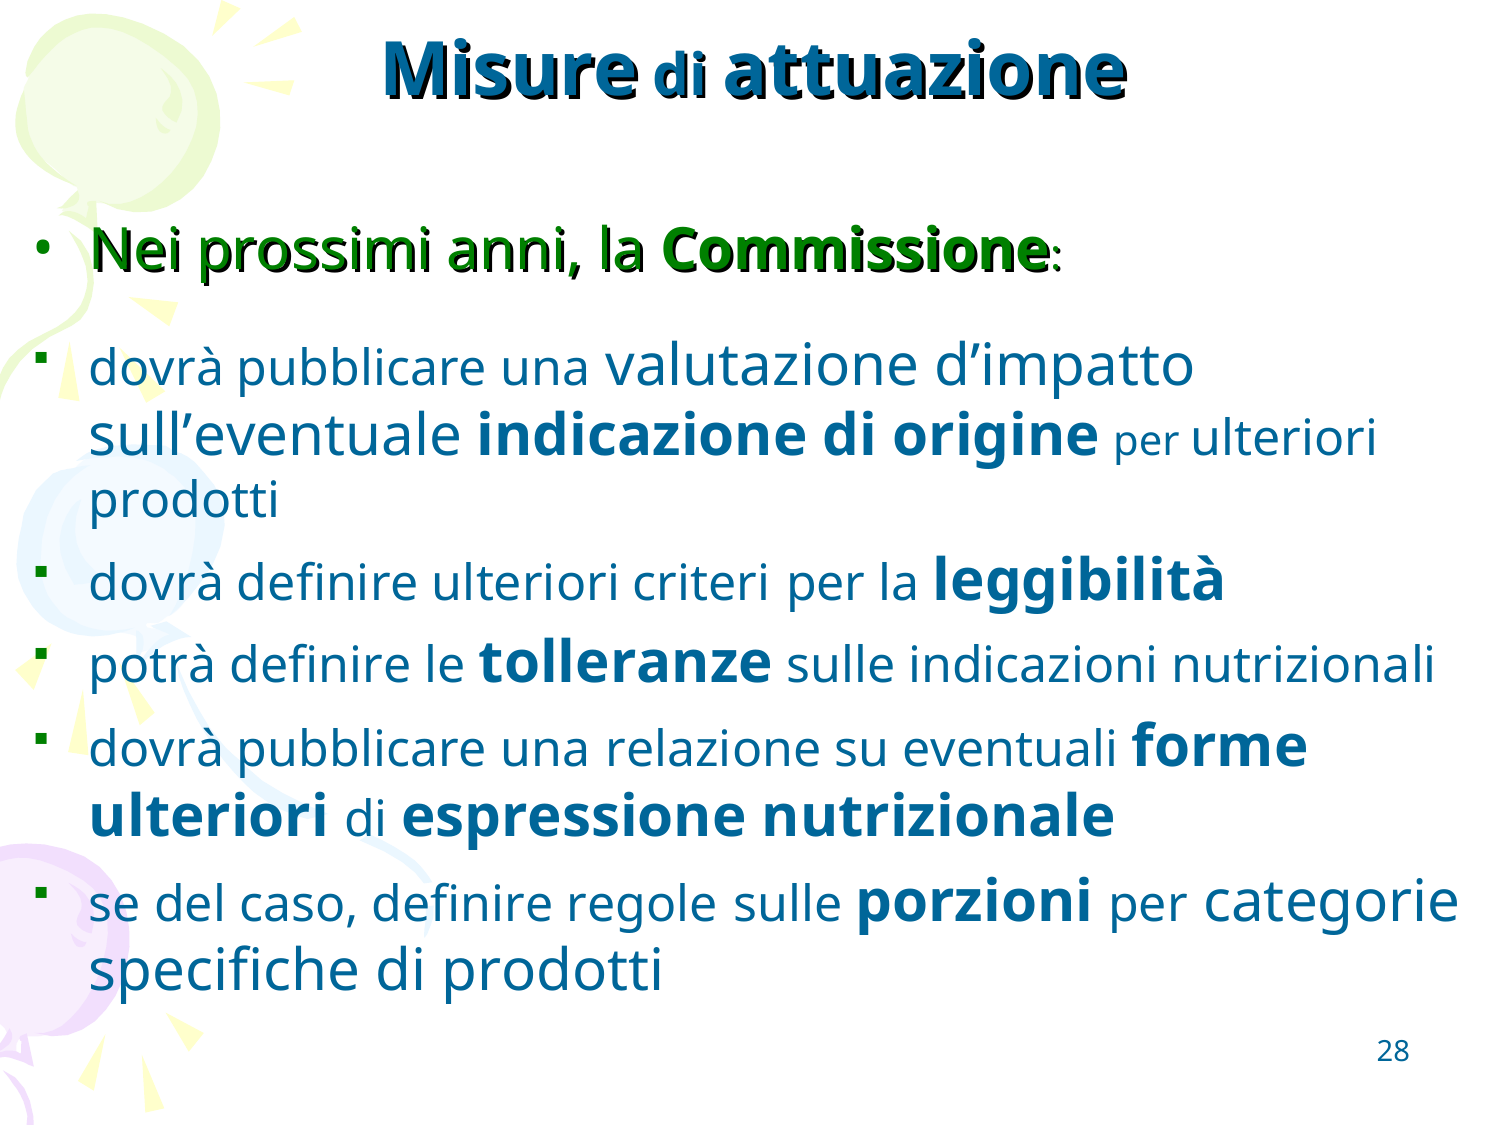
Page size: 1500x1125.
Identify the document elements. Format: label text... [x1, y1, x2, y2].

list Nei prossimi anni, la Commissione: dovrà pubblicare una valutazione d’impatto sull’eventuale indicazione di origine per ulteriori prodotti dovrà definire ulteriori criteri per la leggibilità potrà definire le tolleranze sulle indicazioni nutrizionali dovrà pubblicare una relazione su eventuali forme ulteriori di espressione nutrizionale se del caso, definire regole sulle porzioni per categorie specifiche di prodotti [17, 203, 1477, 1106]
text_box <numero> [1074, 1024, 1426, 1100]
title Misure di attuazione [76, 0, 1430, 119]
